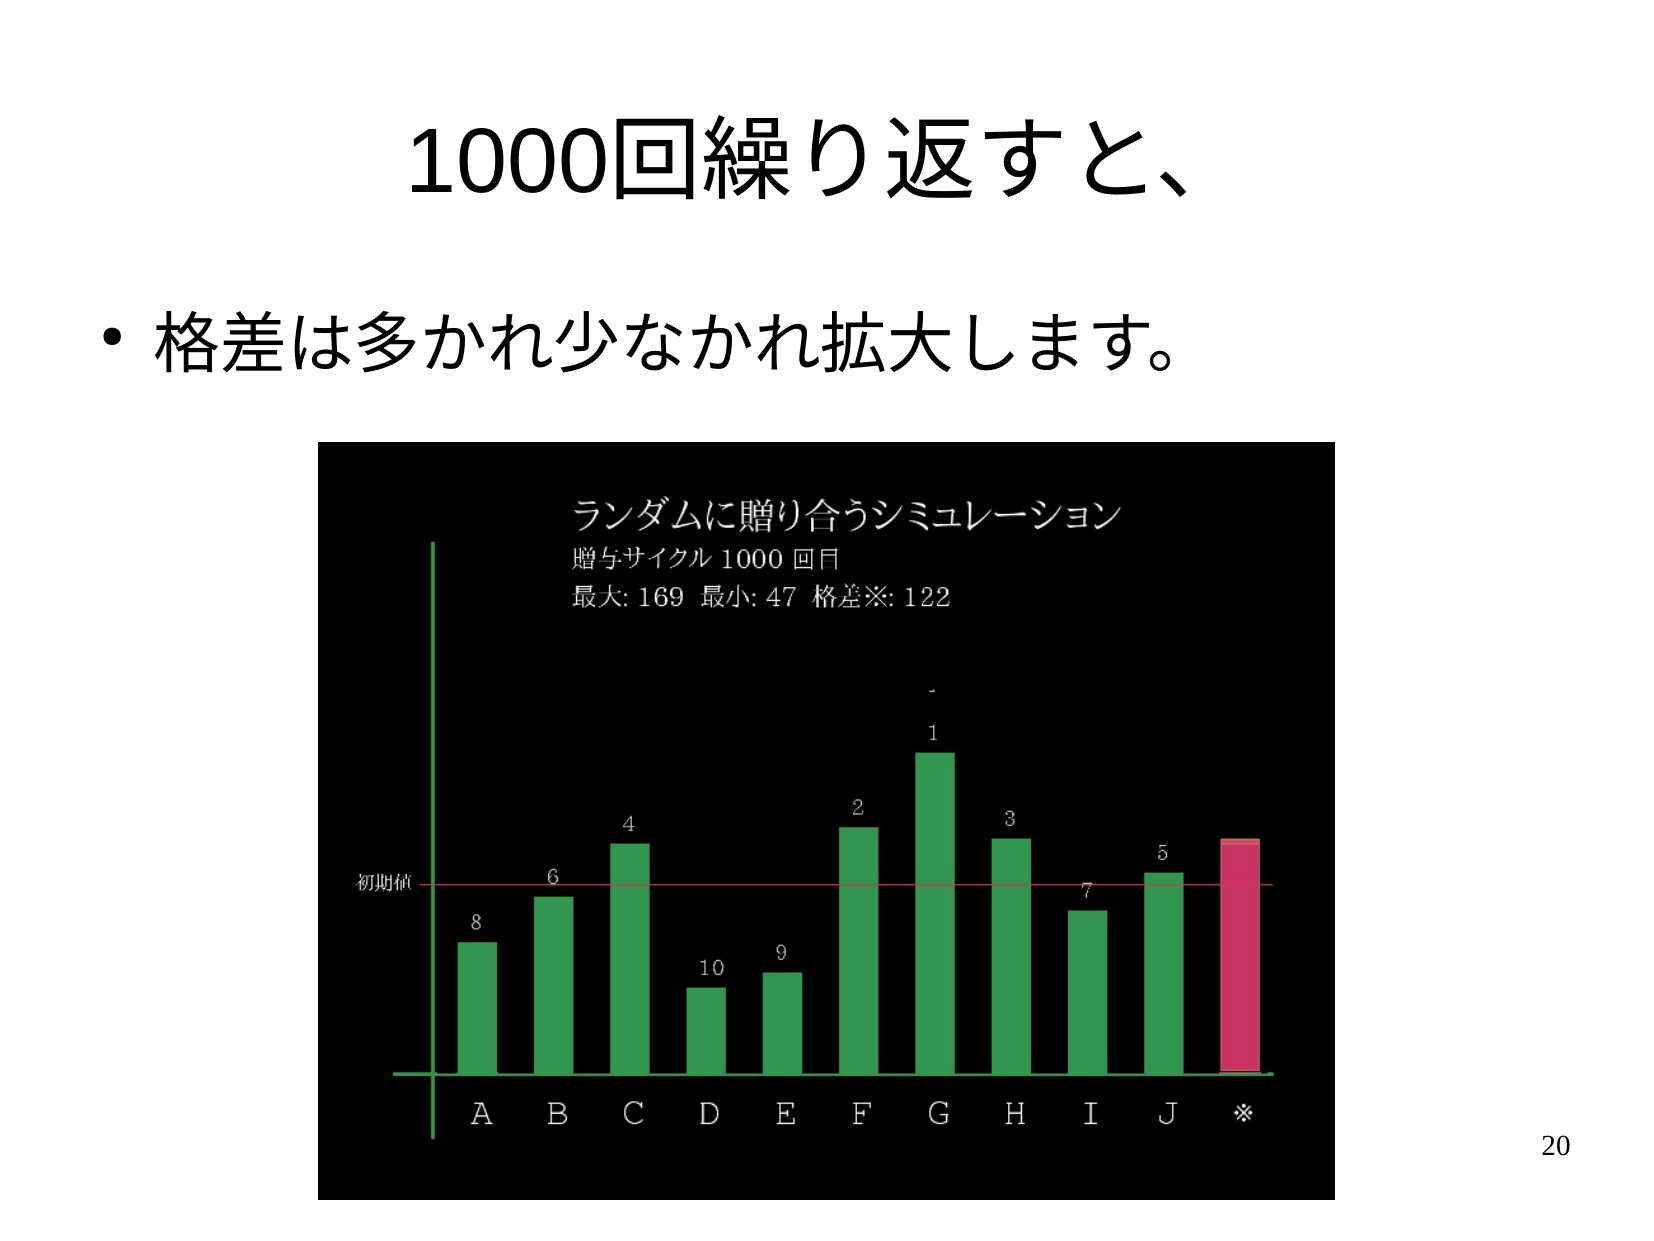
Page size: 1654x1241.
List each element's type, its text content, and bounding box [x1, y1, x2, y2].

picture [318, 442, 1335, 1201]
title 1000回繰り返すと、 [82, 49, 1571, 257]
list 格差は多かれ少なかれ拡大します。 [82, 290, 1571, 1010]
